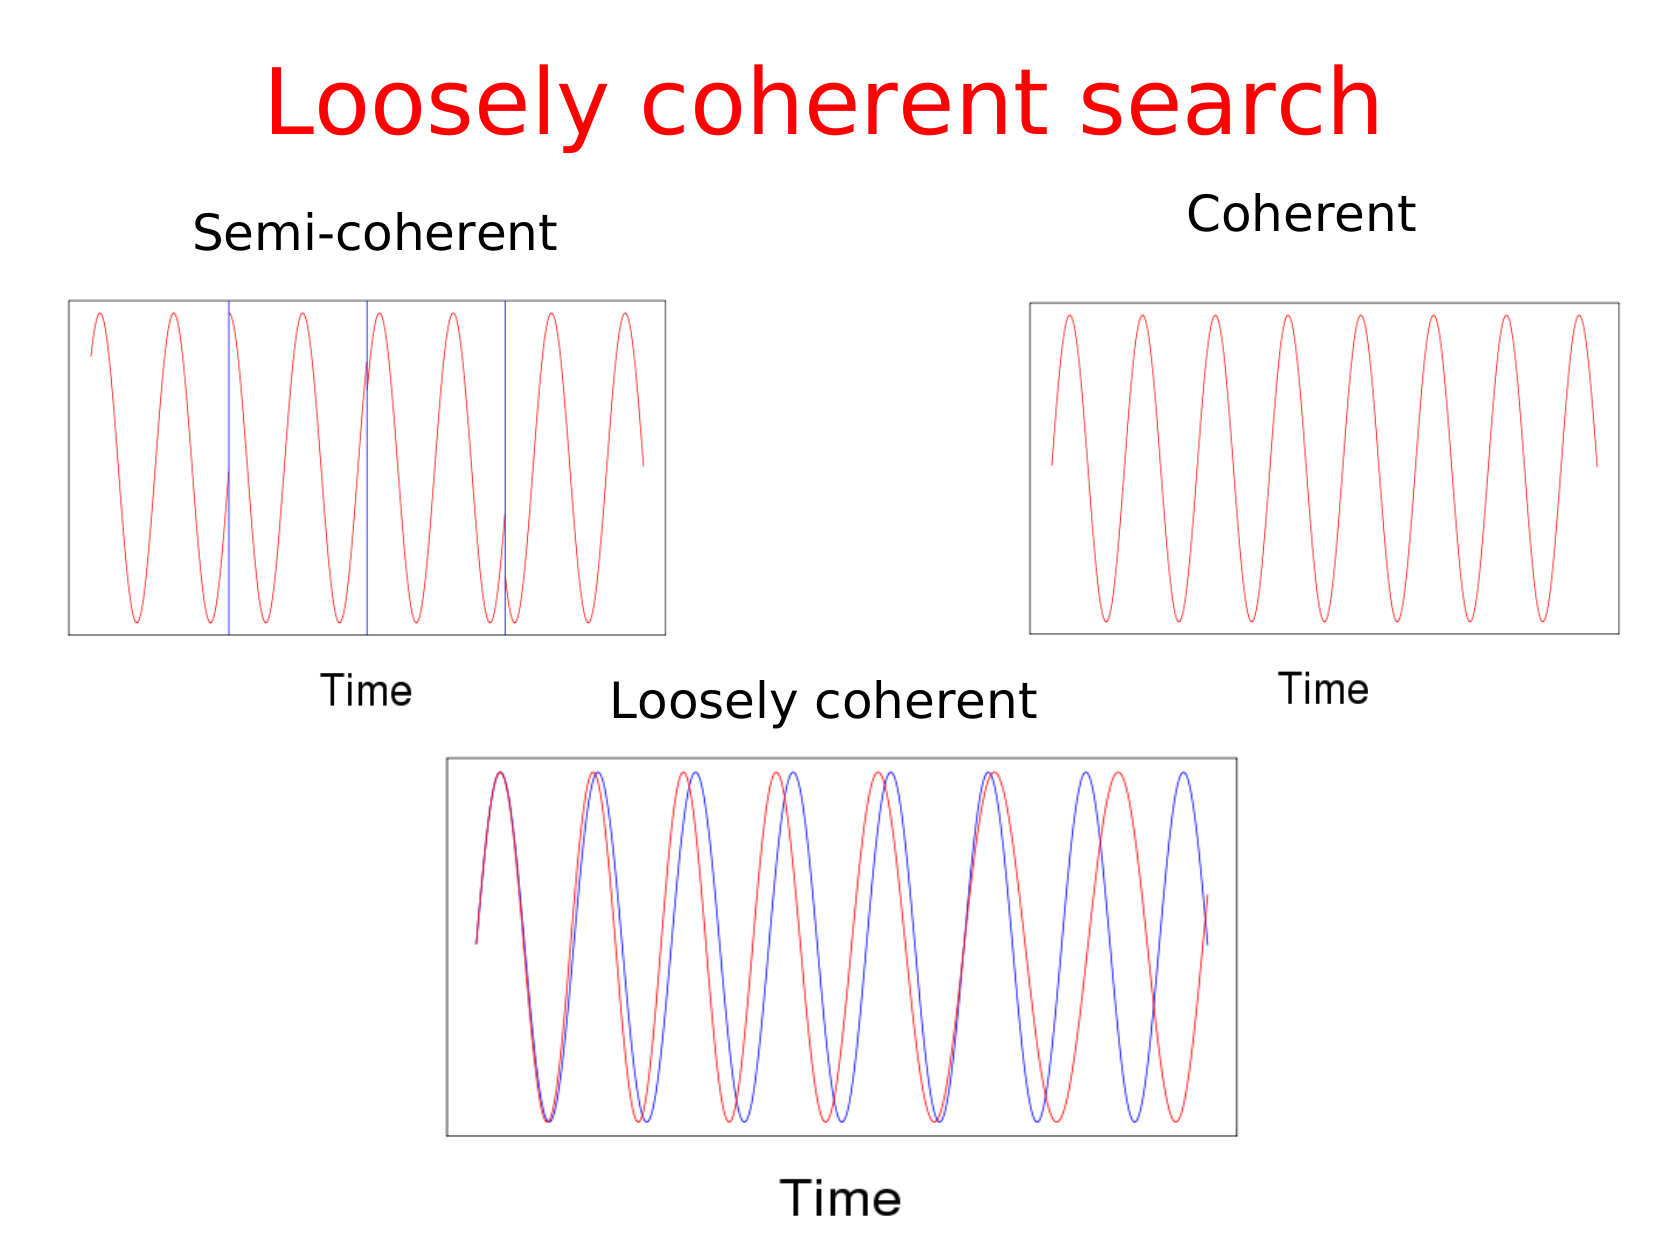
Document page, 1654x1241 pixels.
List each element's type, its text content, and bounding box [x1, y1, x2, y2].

text_box Coherent [949, 179, 1654, 253]
picture [0, 227, 1654, 1241]
text_box Loosely coherent [472, 665, 1176, 739]
text_box Semi-coherent [23, 198, 727, 272]
title Loosely coherent search [81, 0, 1570, 207]
